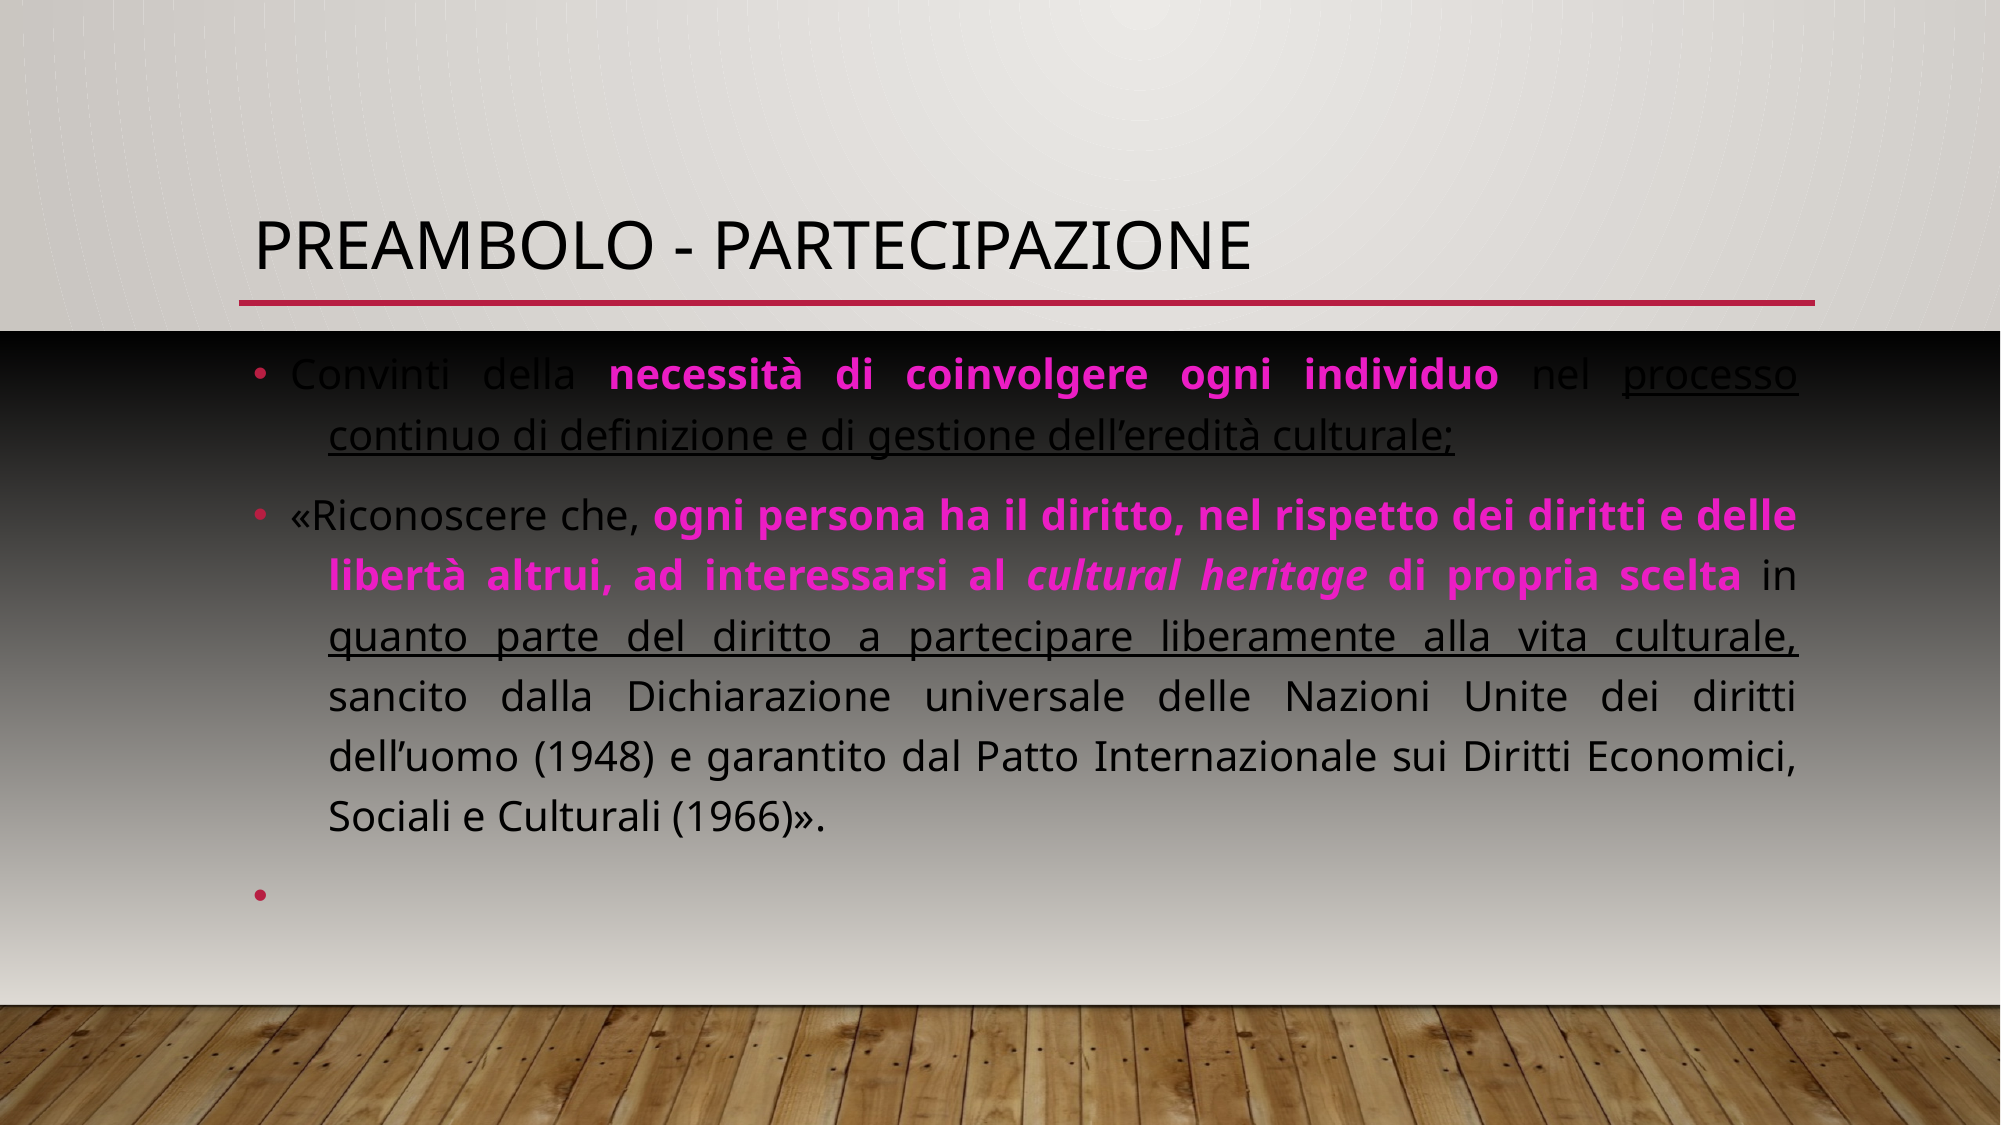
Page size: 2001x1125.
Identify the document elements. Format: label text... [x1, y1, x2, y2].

list Convinti della necessità di coinvolgere ogni individuo nel processo continuo di definizione e di gestione dell’eredità culturale; «Riconoscere che, ogni persona ha il diritto, nel rispetto dei diritti e delle libertà altrui, ad interessarsi al cultural heritage di propria scelta in quanto parte del diritto a partecipare liberamente alla vita culturale, sancito dalla Dichiarazione universale delle Nazioni Unite dei diritti dell’uomo (1948) e garantito dal Patto Internazionale sui Diritti Economici, Sociali e Culturali (1966)». [238, 330, 1814, 897]
title Preambolo - partecipazione [238, 131, 1814, 305]
